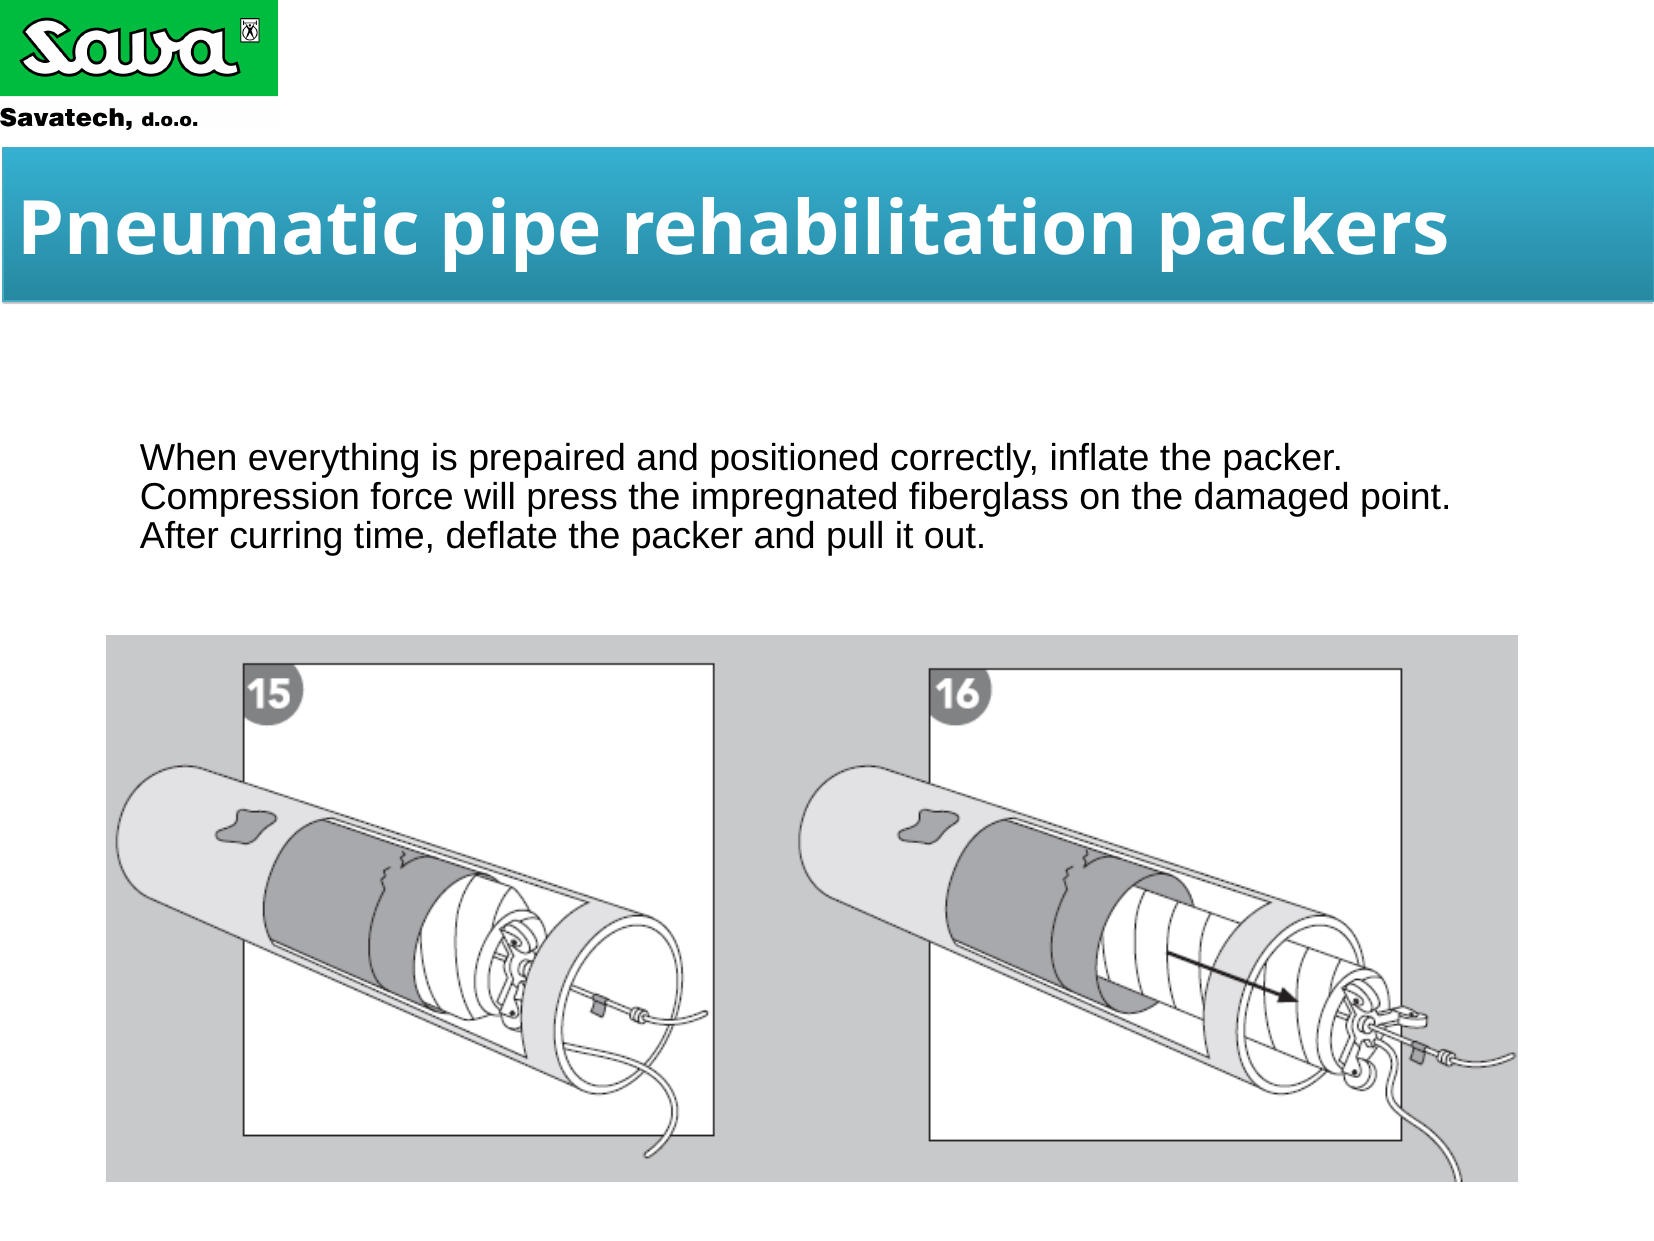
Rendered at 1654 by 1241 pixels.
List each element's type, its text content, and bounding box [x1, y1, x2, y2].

picture [106, 635, 1518, 1182]
picture [0, 0, 278, 130]
text_box Pneumatic pipe rehabilitation packers [3, 148, 1654, 301]
text_box When everything is prepaired and positioned correctly, inflate the packer. Compression force will press the impregnated fiberglass on the damaged point. After curring time, deflate the packer and pull it out. [28, 407, 1564, 585]
